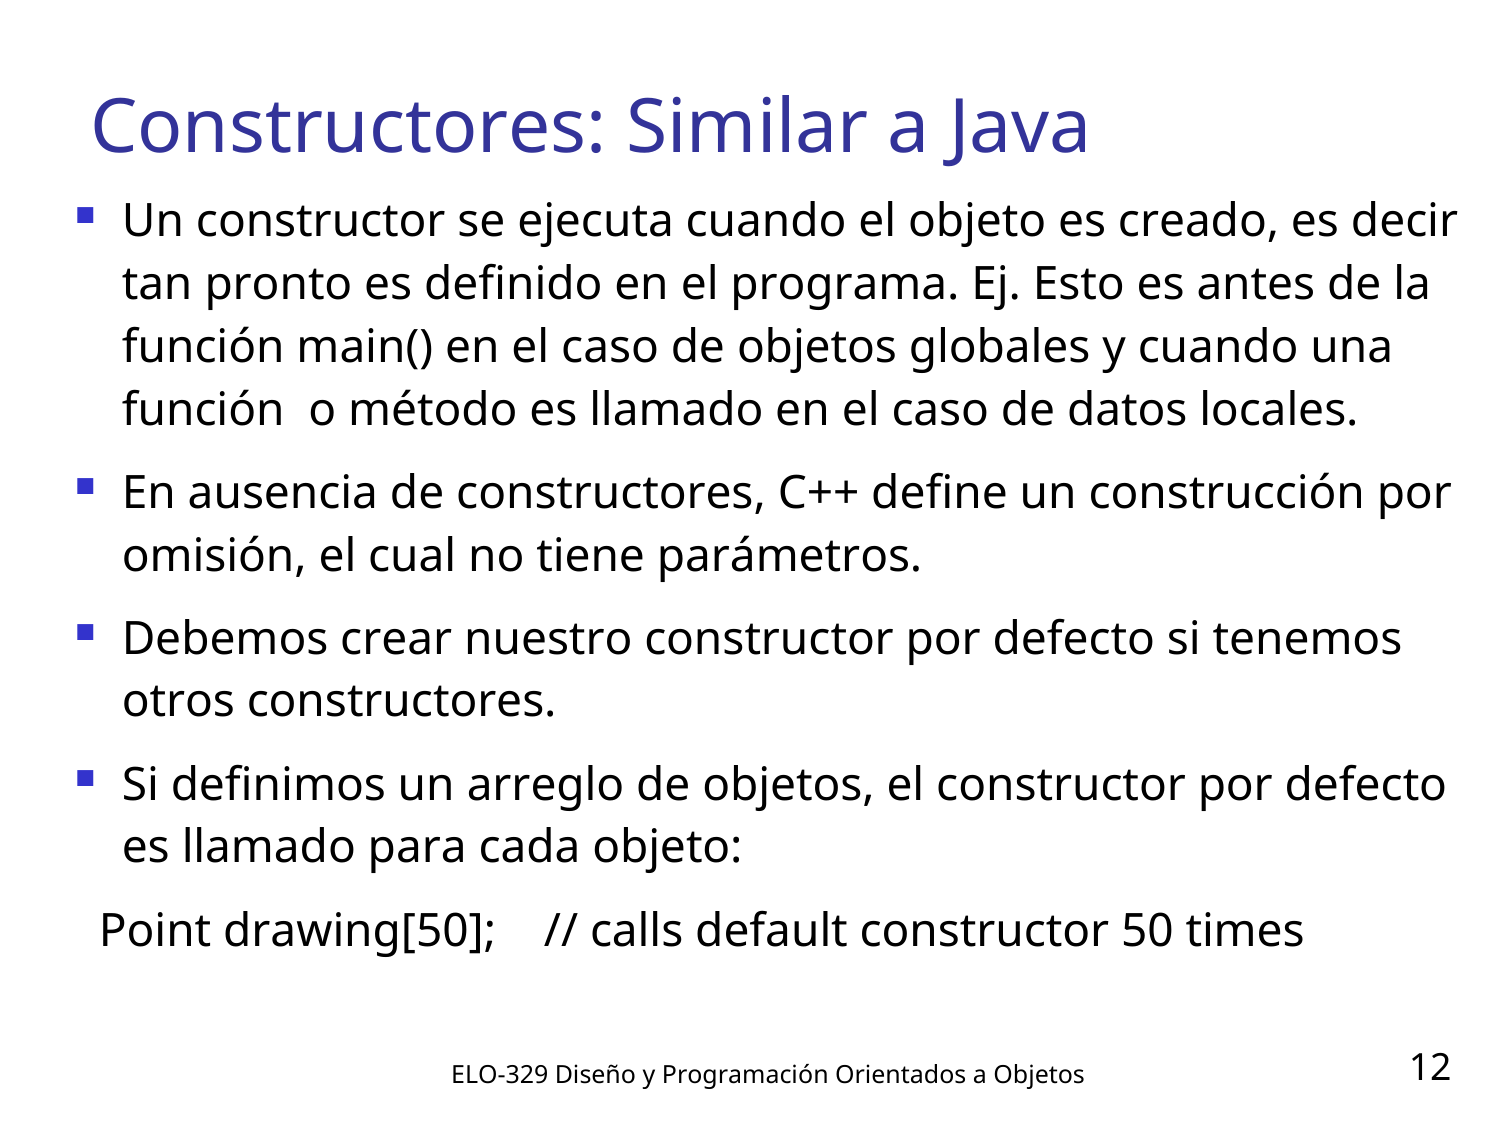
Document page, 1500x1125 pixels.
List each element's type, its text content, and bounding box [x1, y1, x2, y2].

title Constructores: Similar a Java [75, 4, 1500, 183]
list Un constructor se ejecuta cuando el objeto es creado, es decir tan pronto es definido en el programa. Ej. Esto es antes de la función main() en el caso de objetos globales y cuando una función o método es llamado en el caso de datos locales. En ausencia de constructores, C++ define un construcción por omisión, el cual no tiene parámetros. Debemos crear nuestro constructor por defecto si tenemos otros constructores. Si definimos un arreglo de objetos, el constructor por defecto es llamado para cada objeto: Point drawing[50]; // calls default constructor 50 times [75, 187, 1462, 993]
